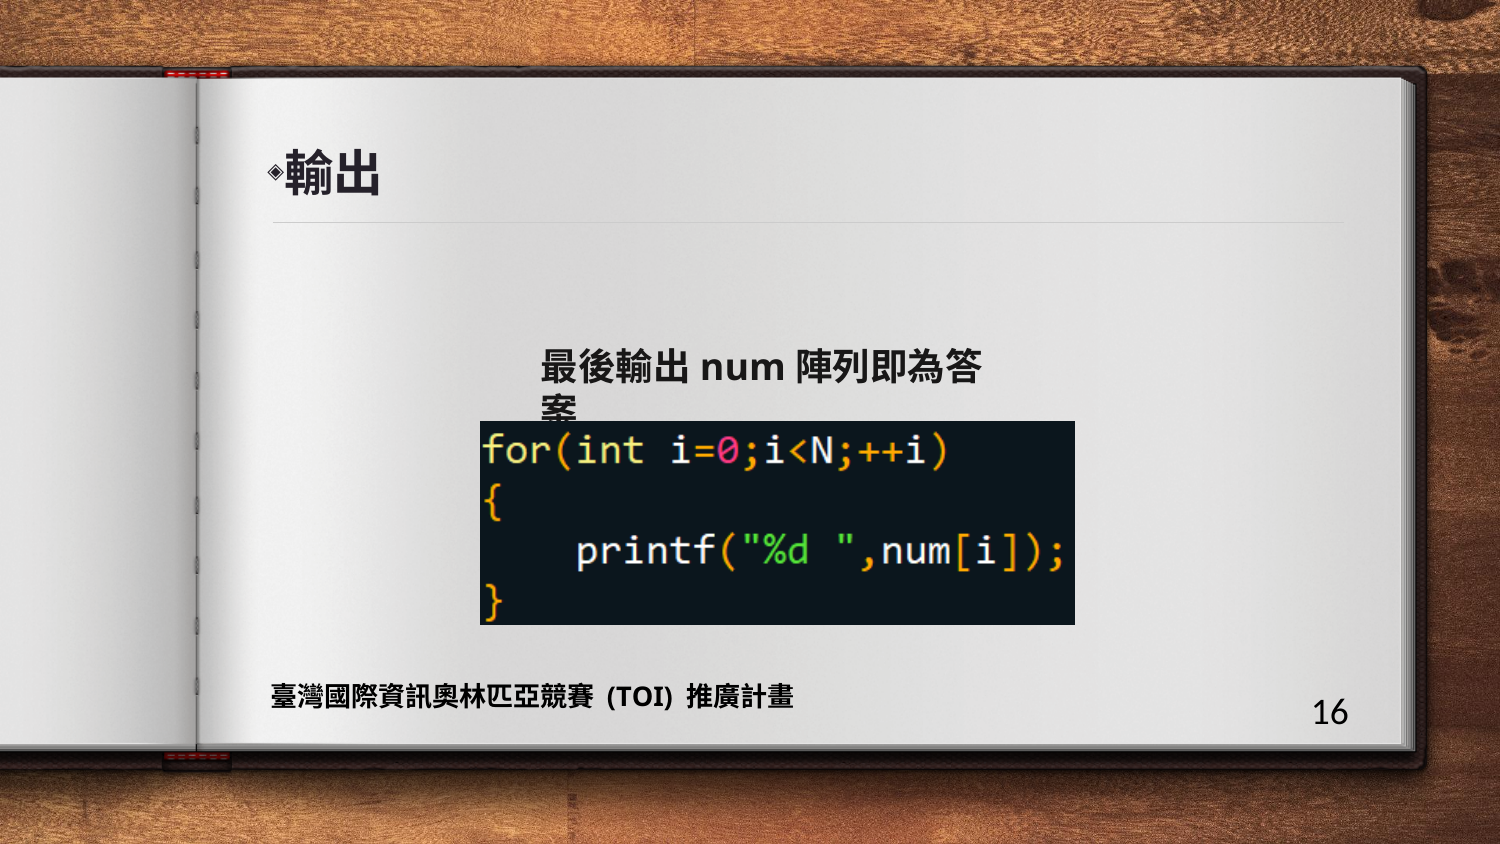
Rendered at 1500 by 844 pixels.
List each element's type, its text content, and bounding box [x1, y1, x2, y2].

text_box 最後輸出num陣列即為答案 [525, 335, 1029, 396]
list 輸出 [252, 126, 1183, 216]
text_box [1295, 672, 1386, 737]
picture [480, 421, 1075, 625]
